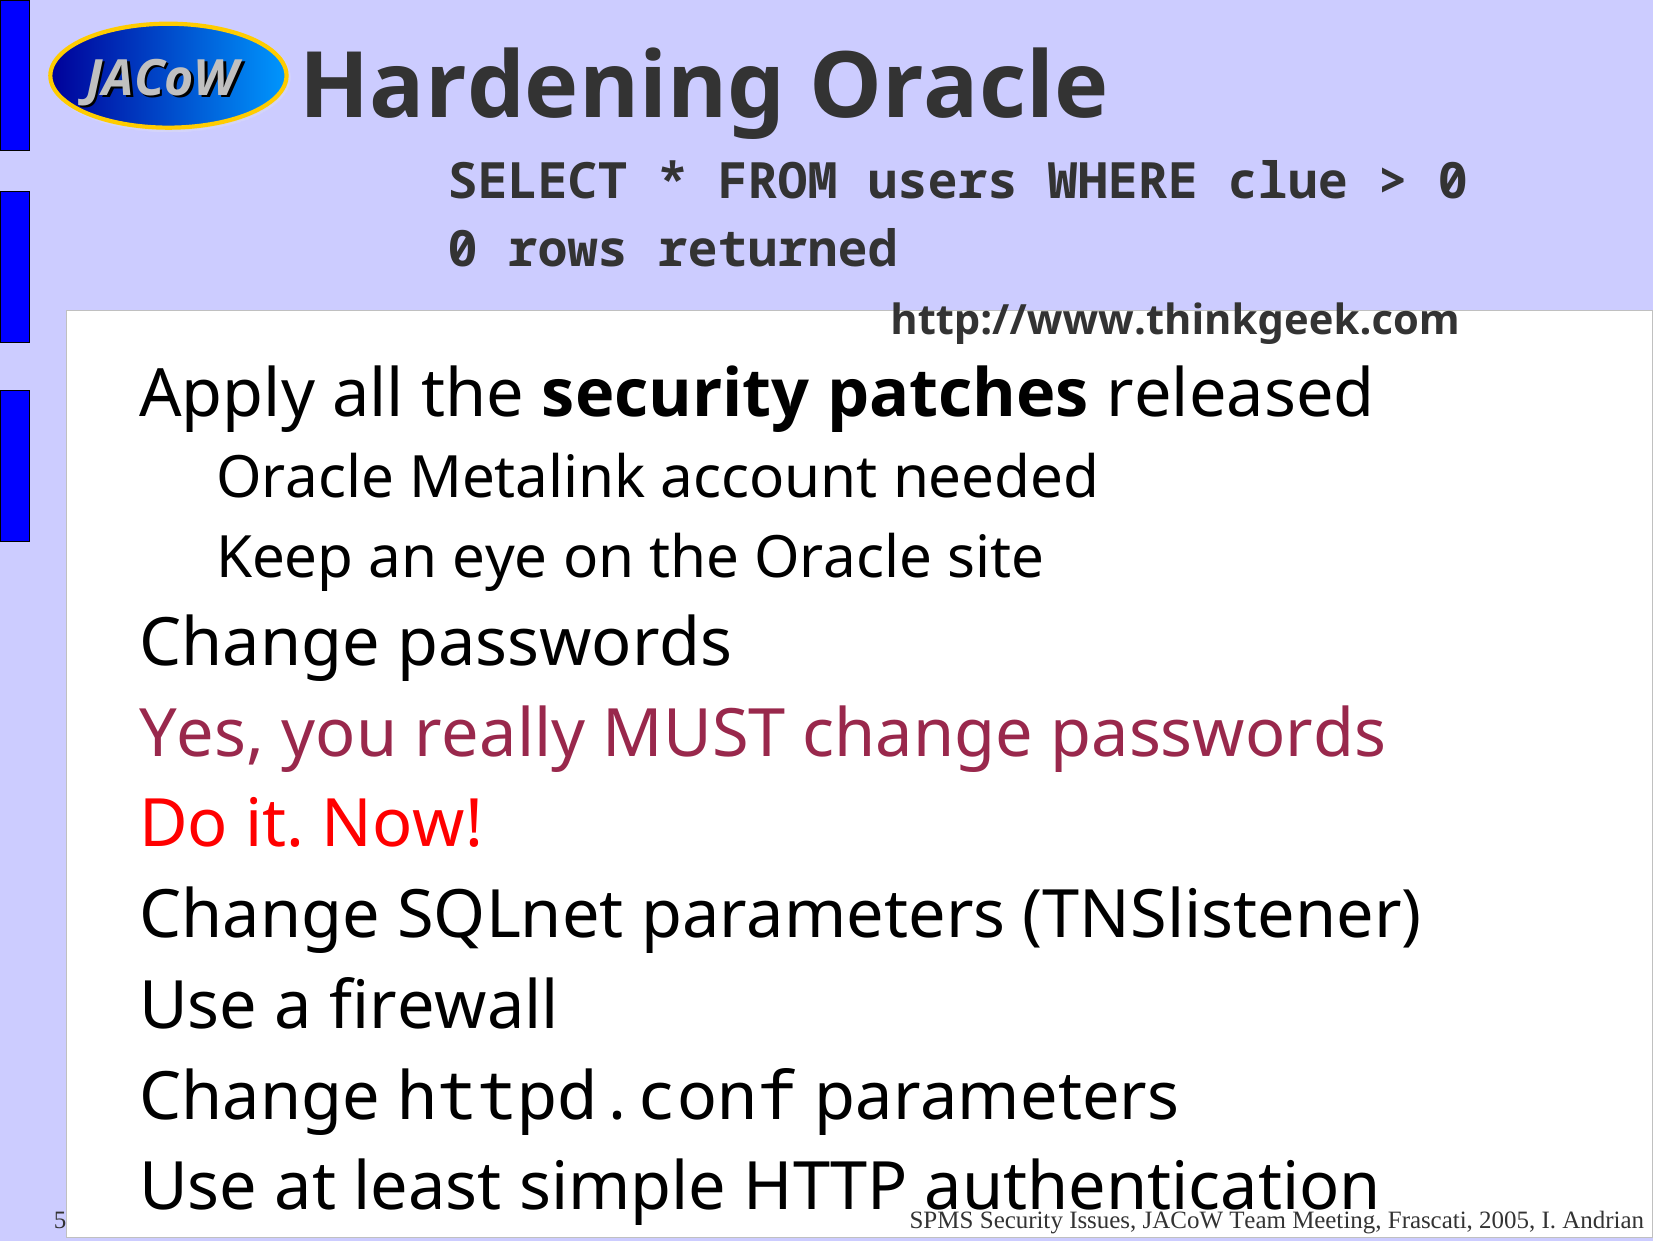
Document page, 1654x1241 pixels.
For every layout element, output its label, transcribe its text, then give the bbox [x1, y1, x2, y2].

title Hardening Oracle SELECT * FROM users WHERE clue > 0 0 rows returned http://www.thinkgeek.com [299, 19, 1650, 301]
list Apply all the security patches released Oracle Metalink account needed Keep an eye on the Oracle site Change passwords Yes, you really MUST change passwords Do it. Now! Change SQLnet parameters (TNSlistener) Use a firewall Change httpd.conf parameters Use at least simple HTTP authentication Use SSL (HTTPS) [121, 344, 1534, 1173]
